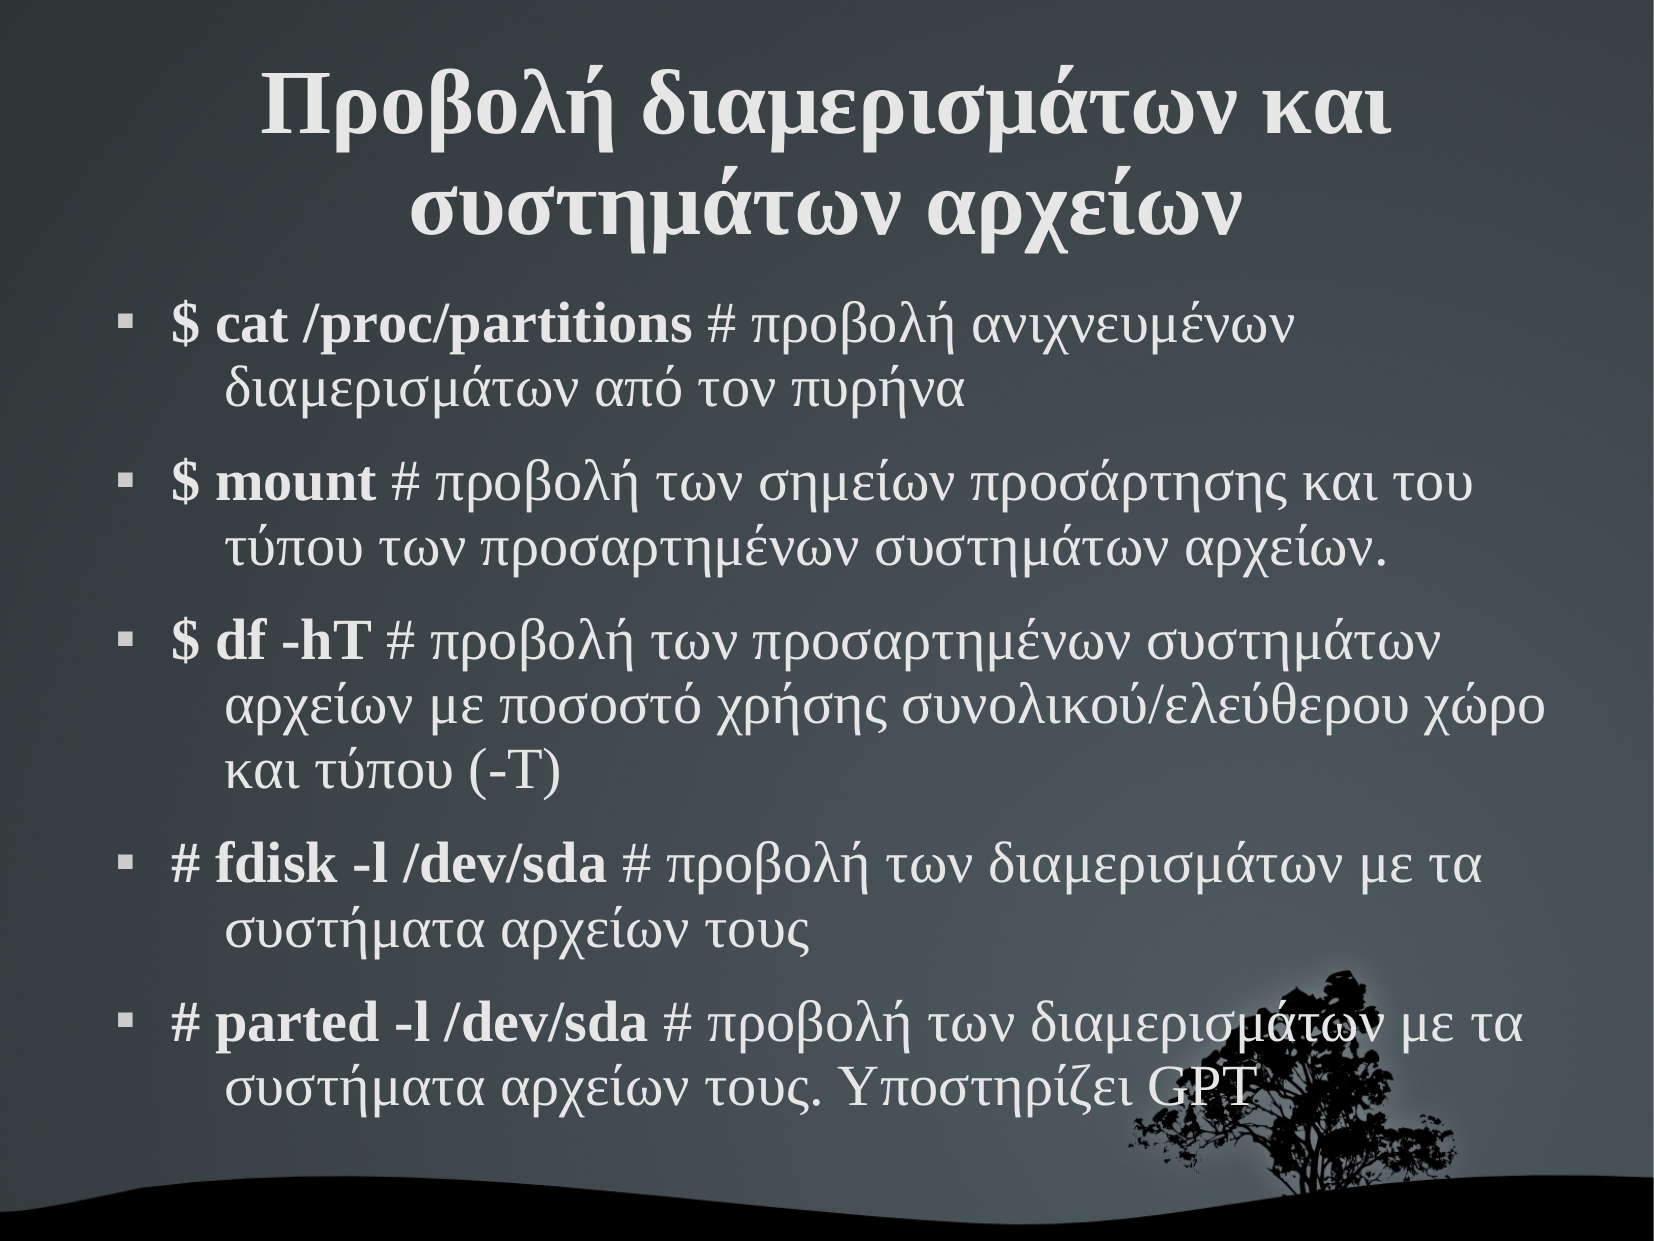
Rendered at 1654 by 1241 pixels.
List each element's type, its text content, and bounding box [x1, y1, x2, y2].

picture [0, 0, 1654, 1241]
list $ cat /proc/partitions # προβολή ανιχνευμένων διαμερισμάτων από τον πυρήνα $ mount # προβολή των σημείων προσάρτησης και του τύπου των προσαρτημένων συστημάτων αρχείων. $ df -hT # προβολή των προσαρτημένων συστημάτων αρχείων με ποσοστό χρήσης συνολικού/ελεύθερου χώρο και τύπου (-Τ) # fdisk -l /dev/sda # προβολή των διαμερισμάτων με τα συστήματα αρχείων τους # parted -l /dev/sda # προβολή των διαμερισμάτων με τα συστήματα αρχείων τους. Υποστηρίζει GPT [82, 290, 1571, 1212]
title Προβολή διαμερισμάτων και συστημάτων αρχείων [82, 33, 1571, 273]
